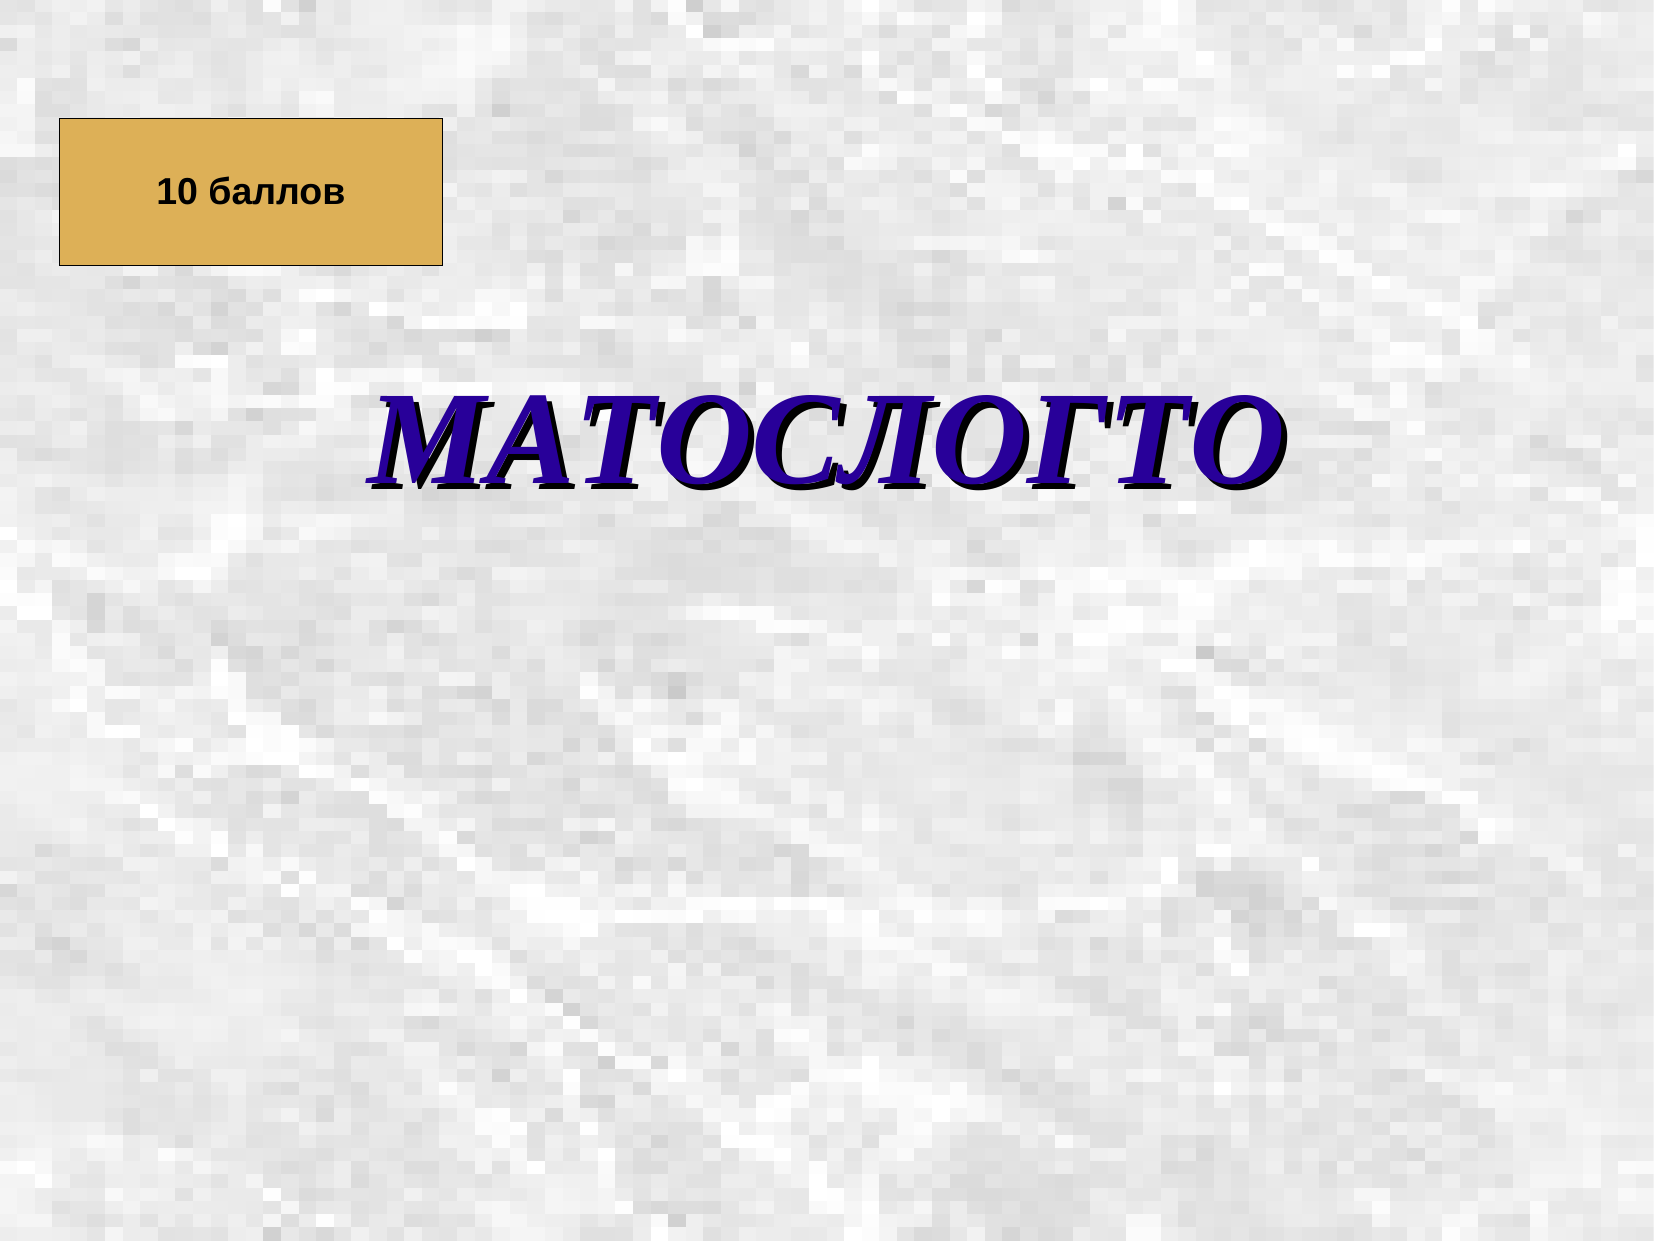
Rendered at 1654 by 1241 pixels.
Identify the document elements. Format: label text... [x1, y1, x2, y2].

title МАТОСЛОГТО [88, 348, 1565, 832]
text_box 10 баллов [59, 118, 443, 266]
